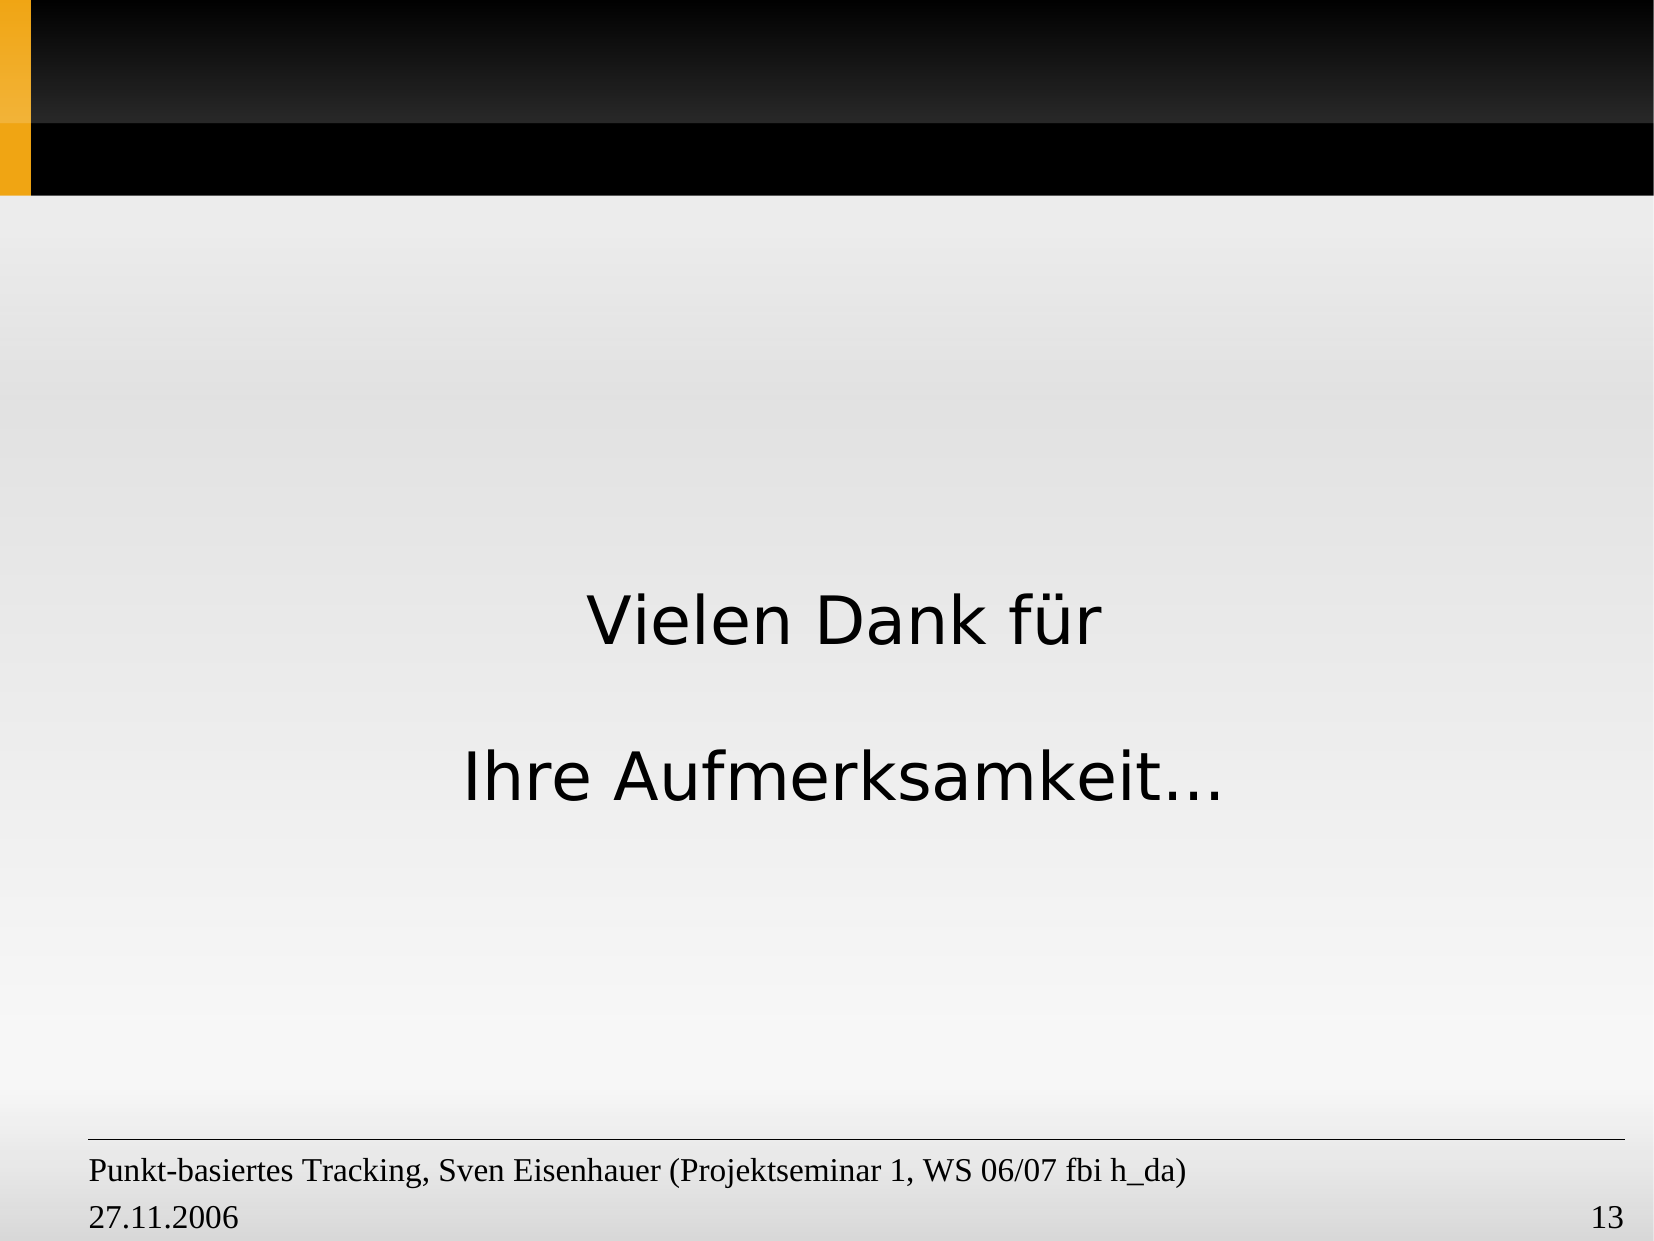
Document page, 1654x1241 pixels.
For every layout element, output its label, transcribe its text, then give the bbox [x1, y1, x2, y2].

subtitle Vielen Dank für Ihre Aufmerksamkeit... [82, 290, 1571, 1109]
picture [0, 0, 1654, 1241]
